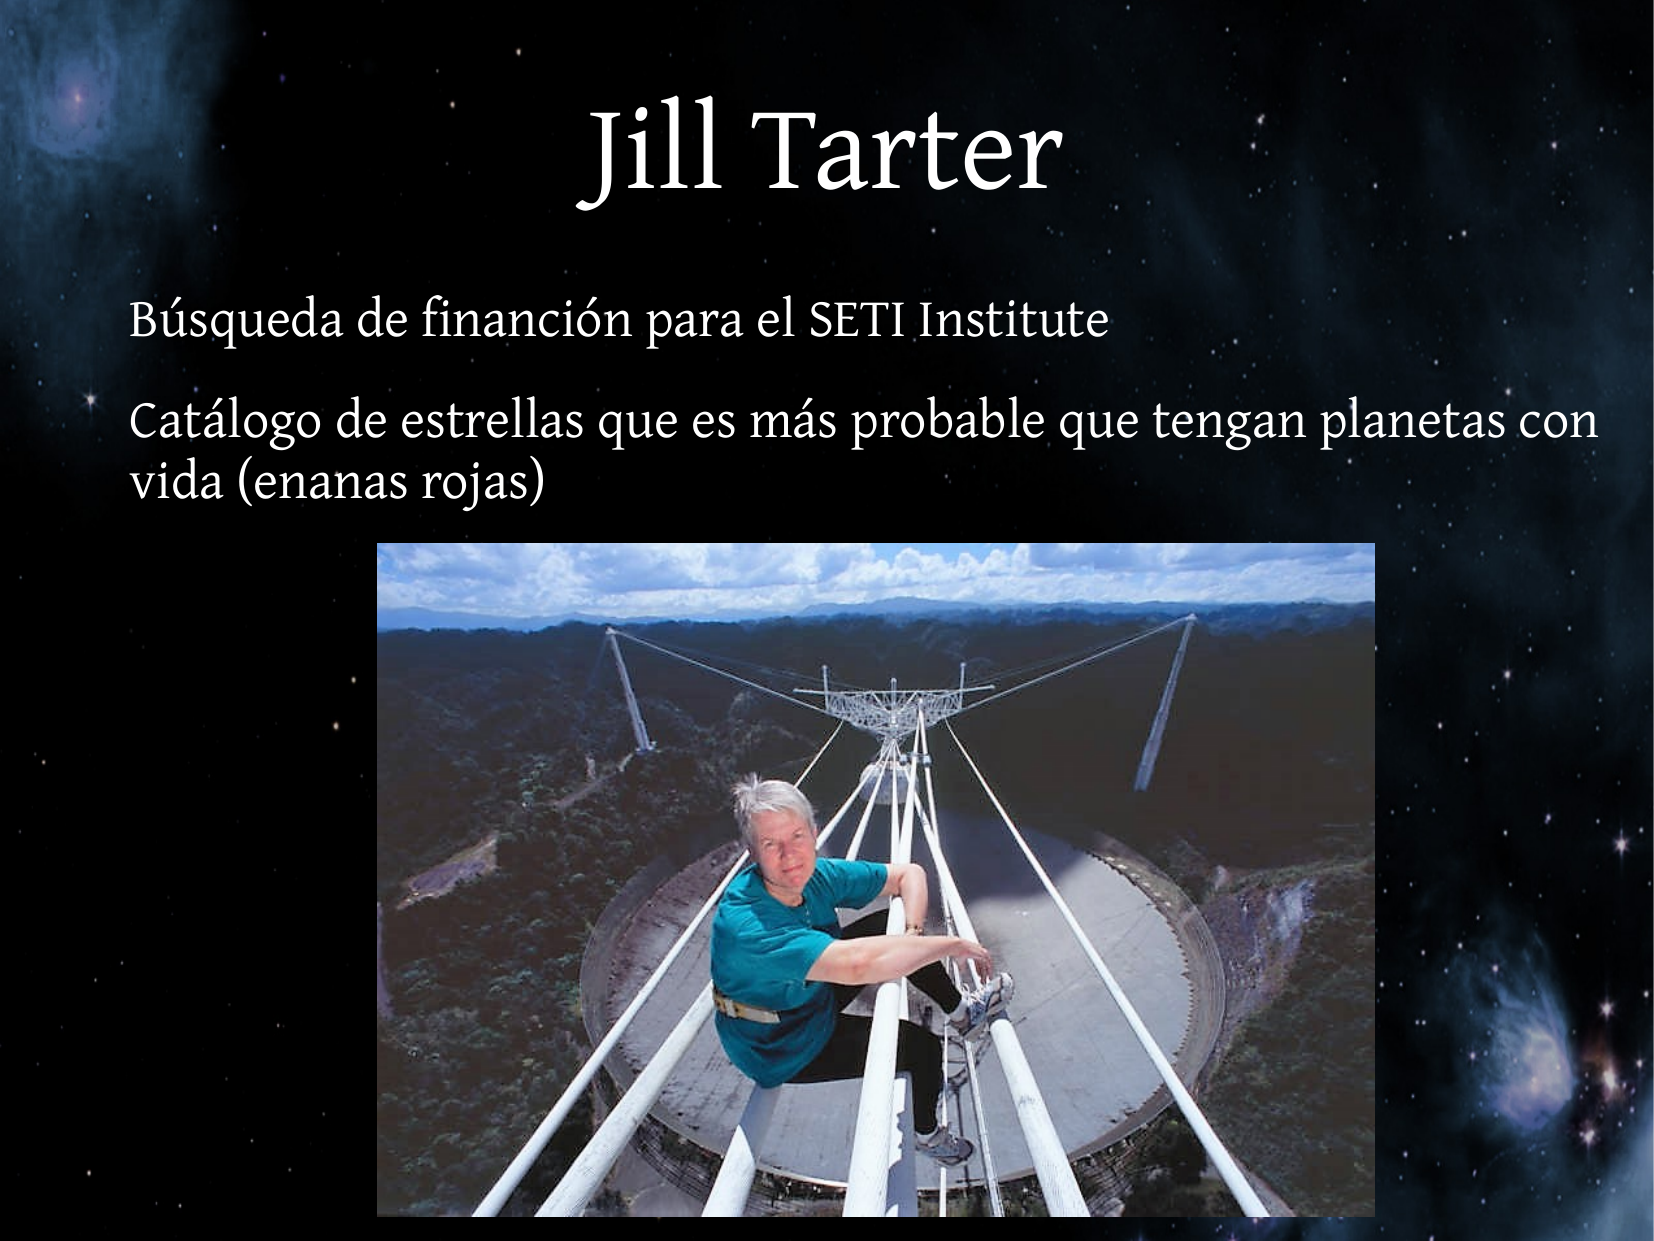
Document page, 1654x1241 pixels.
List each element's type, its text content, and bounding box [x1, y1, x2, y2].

list Búsqueda de financión para el SETI Institute Catálogo de estrellas que es más probable que tengan planetas con vida (enanas rojas) [59, 290, 1654, 520]
title Jill Tarter [82, 49, 1571, 257]
picture [0, 0, 1654, 1241]
